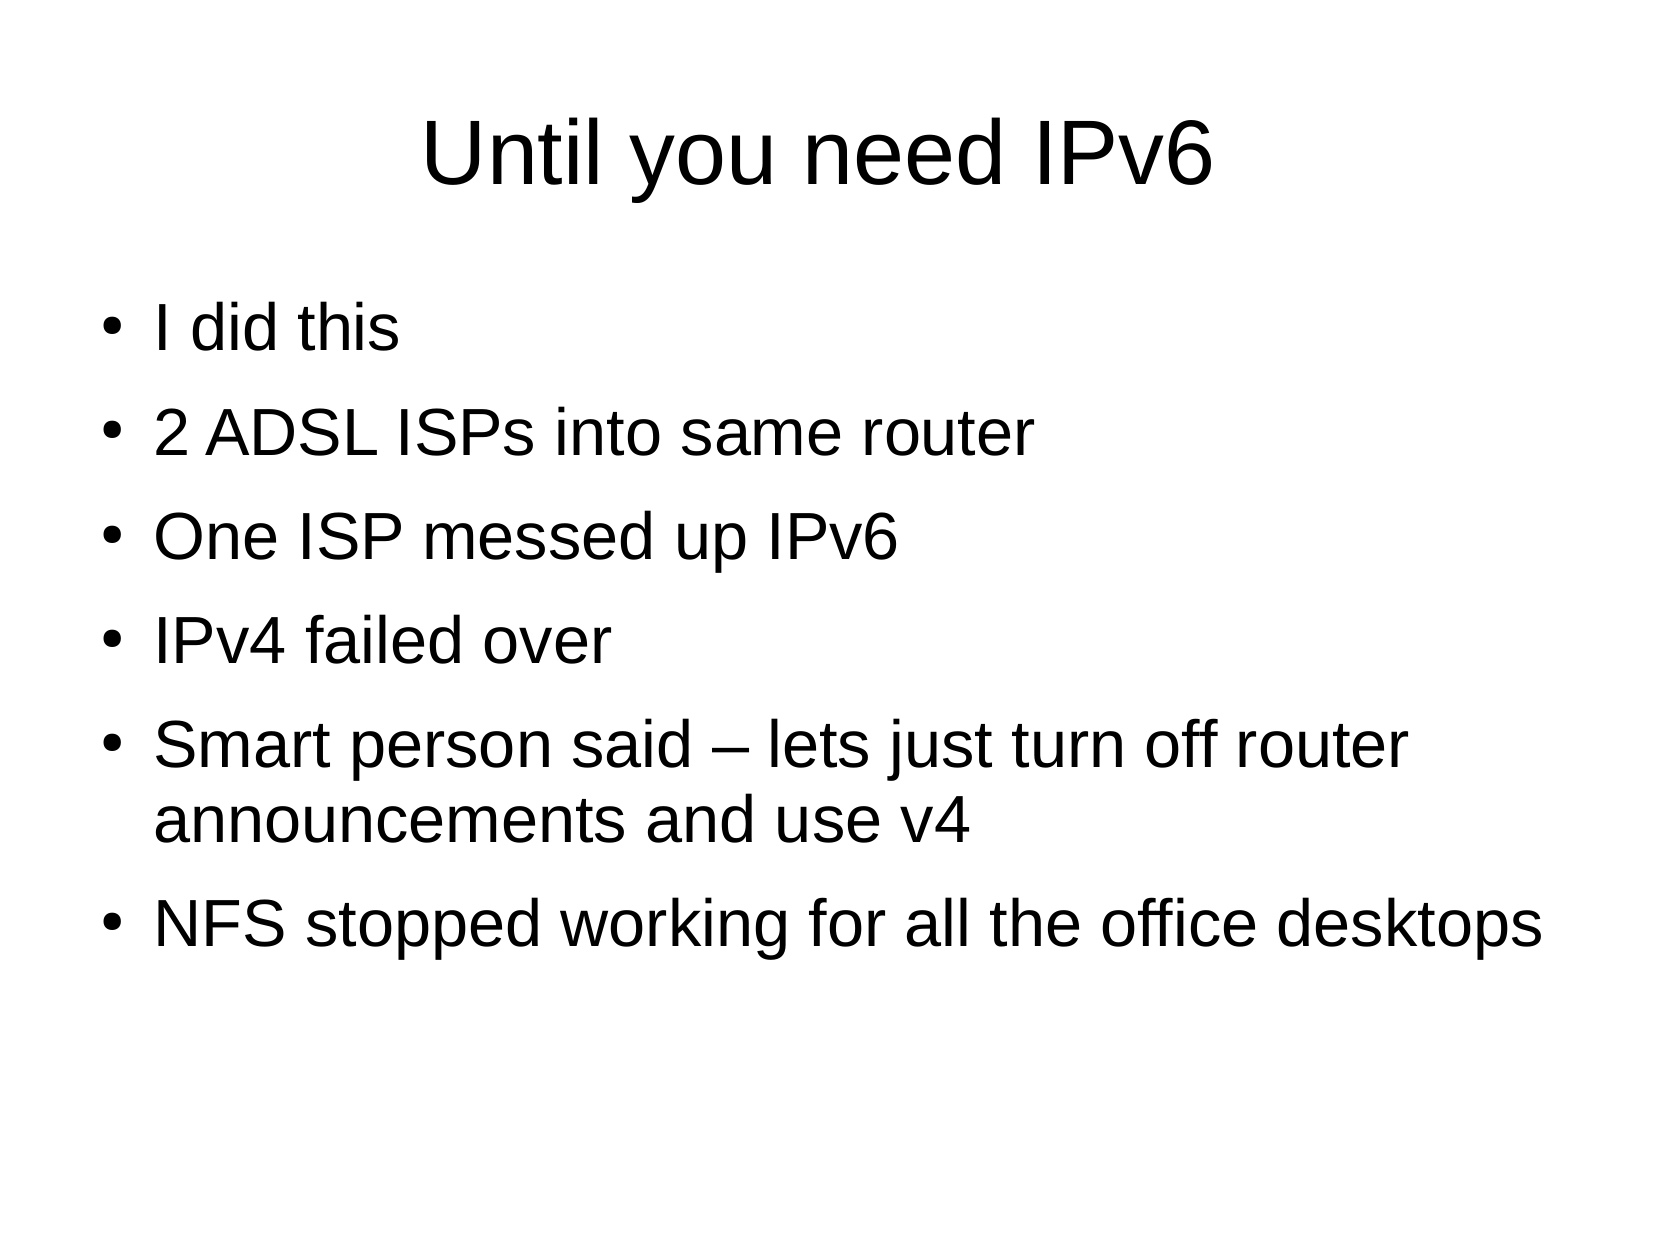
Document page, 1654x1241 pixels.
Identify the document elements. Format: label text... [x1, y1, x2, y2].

title Until you need IPv6 [82, 49, 1571, 257]
list I did this 2 ADSL ISPs into same router One ISP messed up IPv6 IPv4 failed over Smart person said – lets just turn off router announcements and use v4 NFS stopped working for all the office desktops [82, 290, 1571, 1010]
